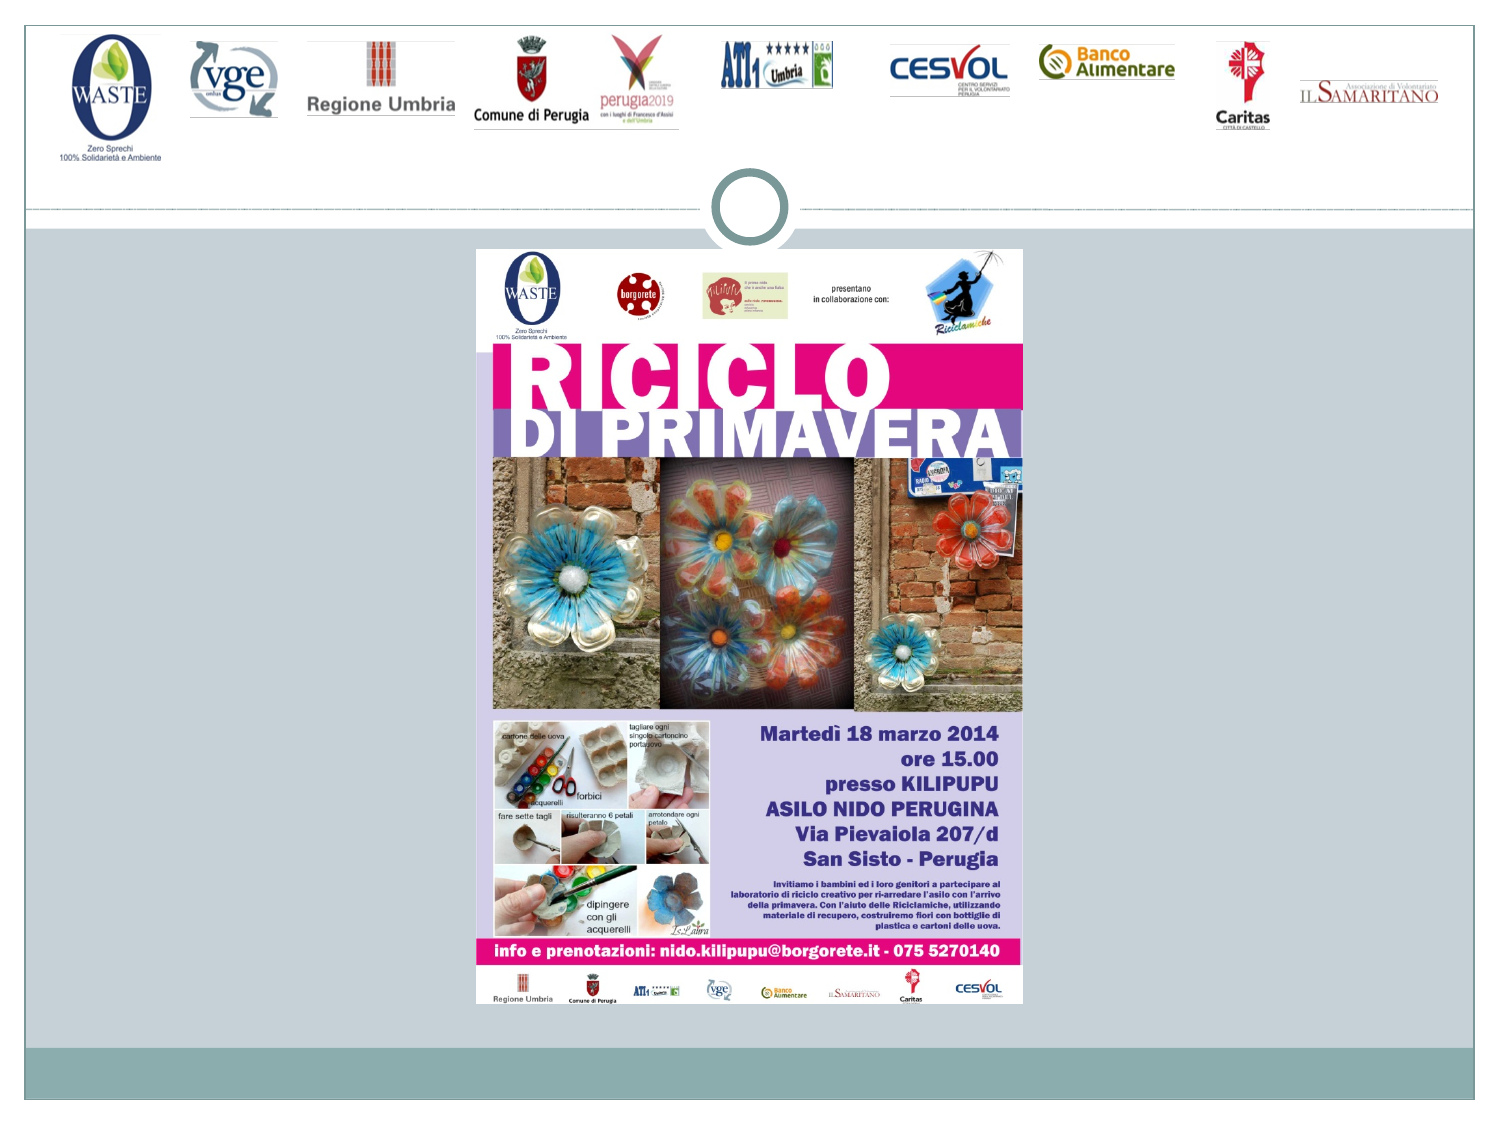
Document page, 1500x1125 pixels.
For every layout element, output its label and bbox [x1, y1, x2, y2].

title [49, 0, 1449, 162]
picture [476, 249, 1023, 1004]
picture [50, 30, 1450, 179]
